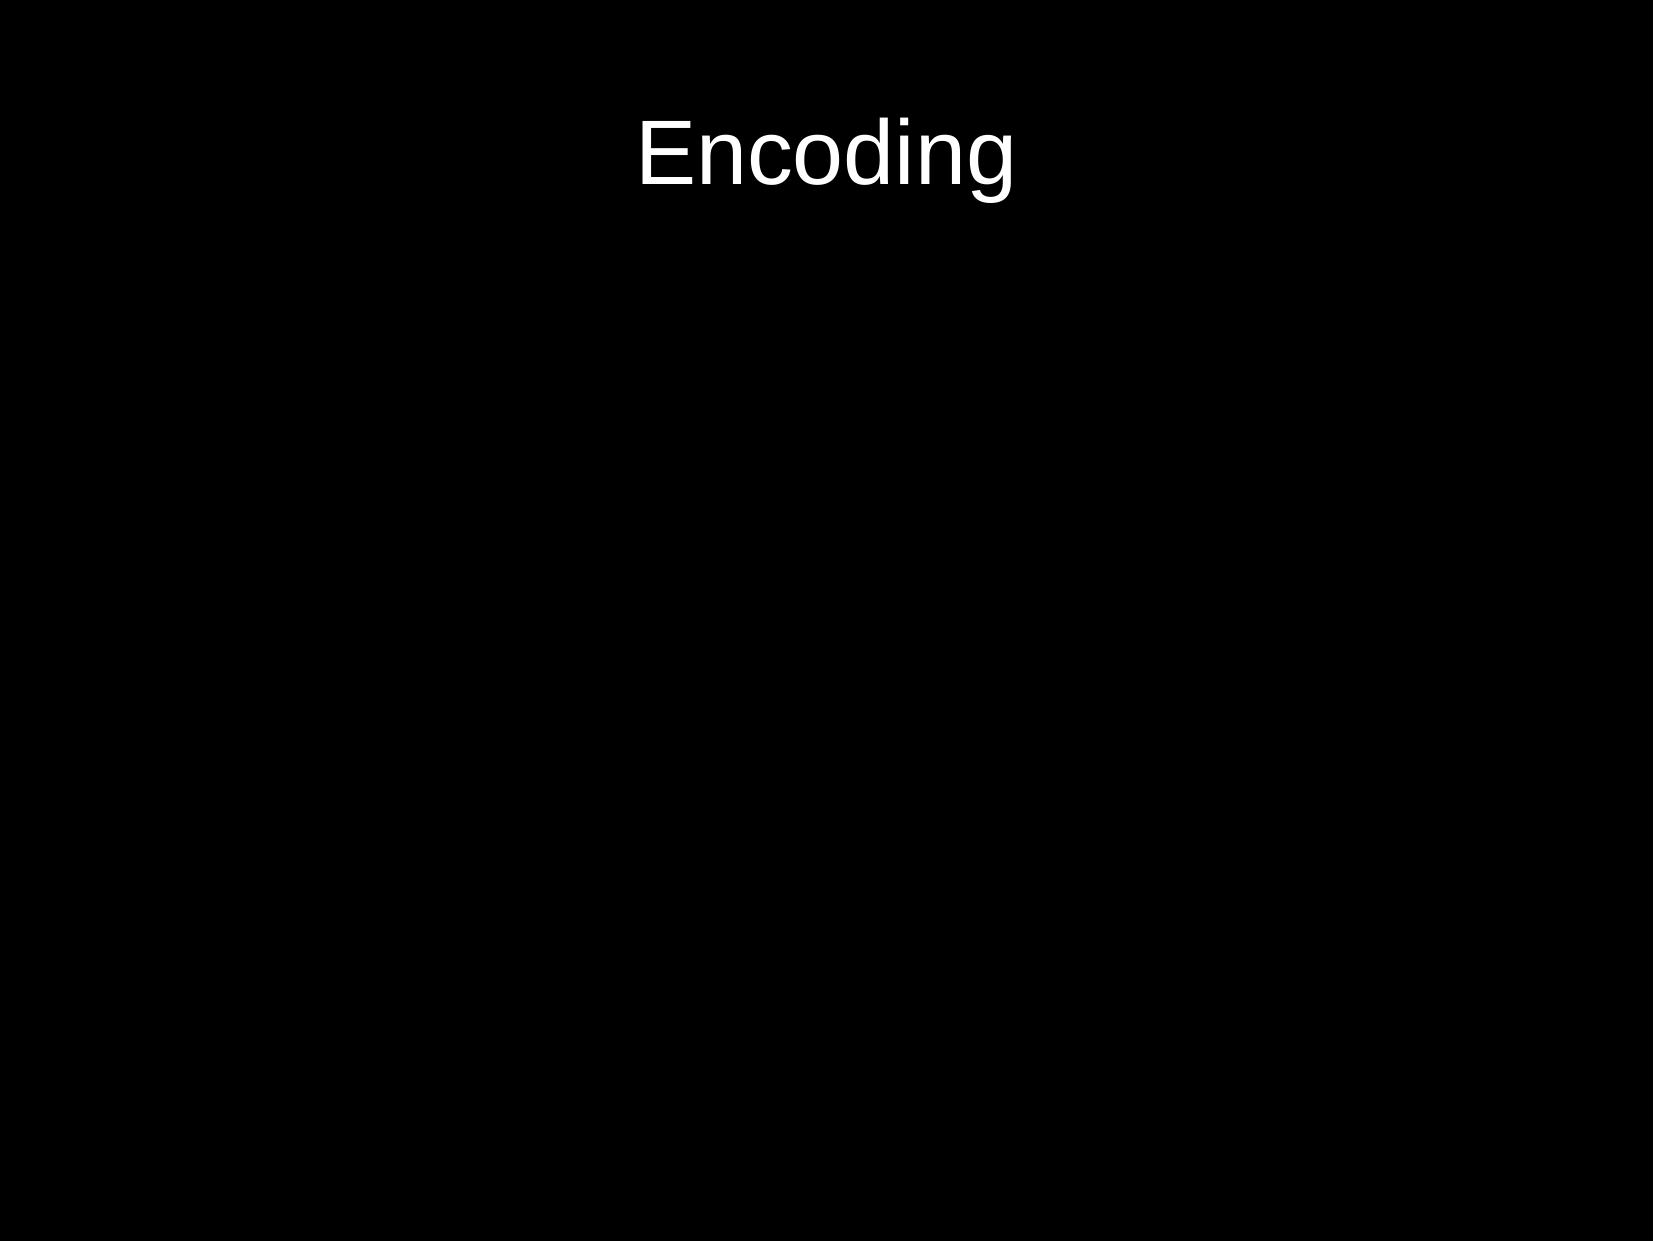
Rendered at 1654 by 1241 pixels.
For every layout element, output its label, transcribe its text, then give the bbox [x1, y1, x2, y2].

title Encoding [82, 56, 1571, 250]
